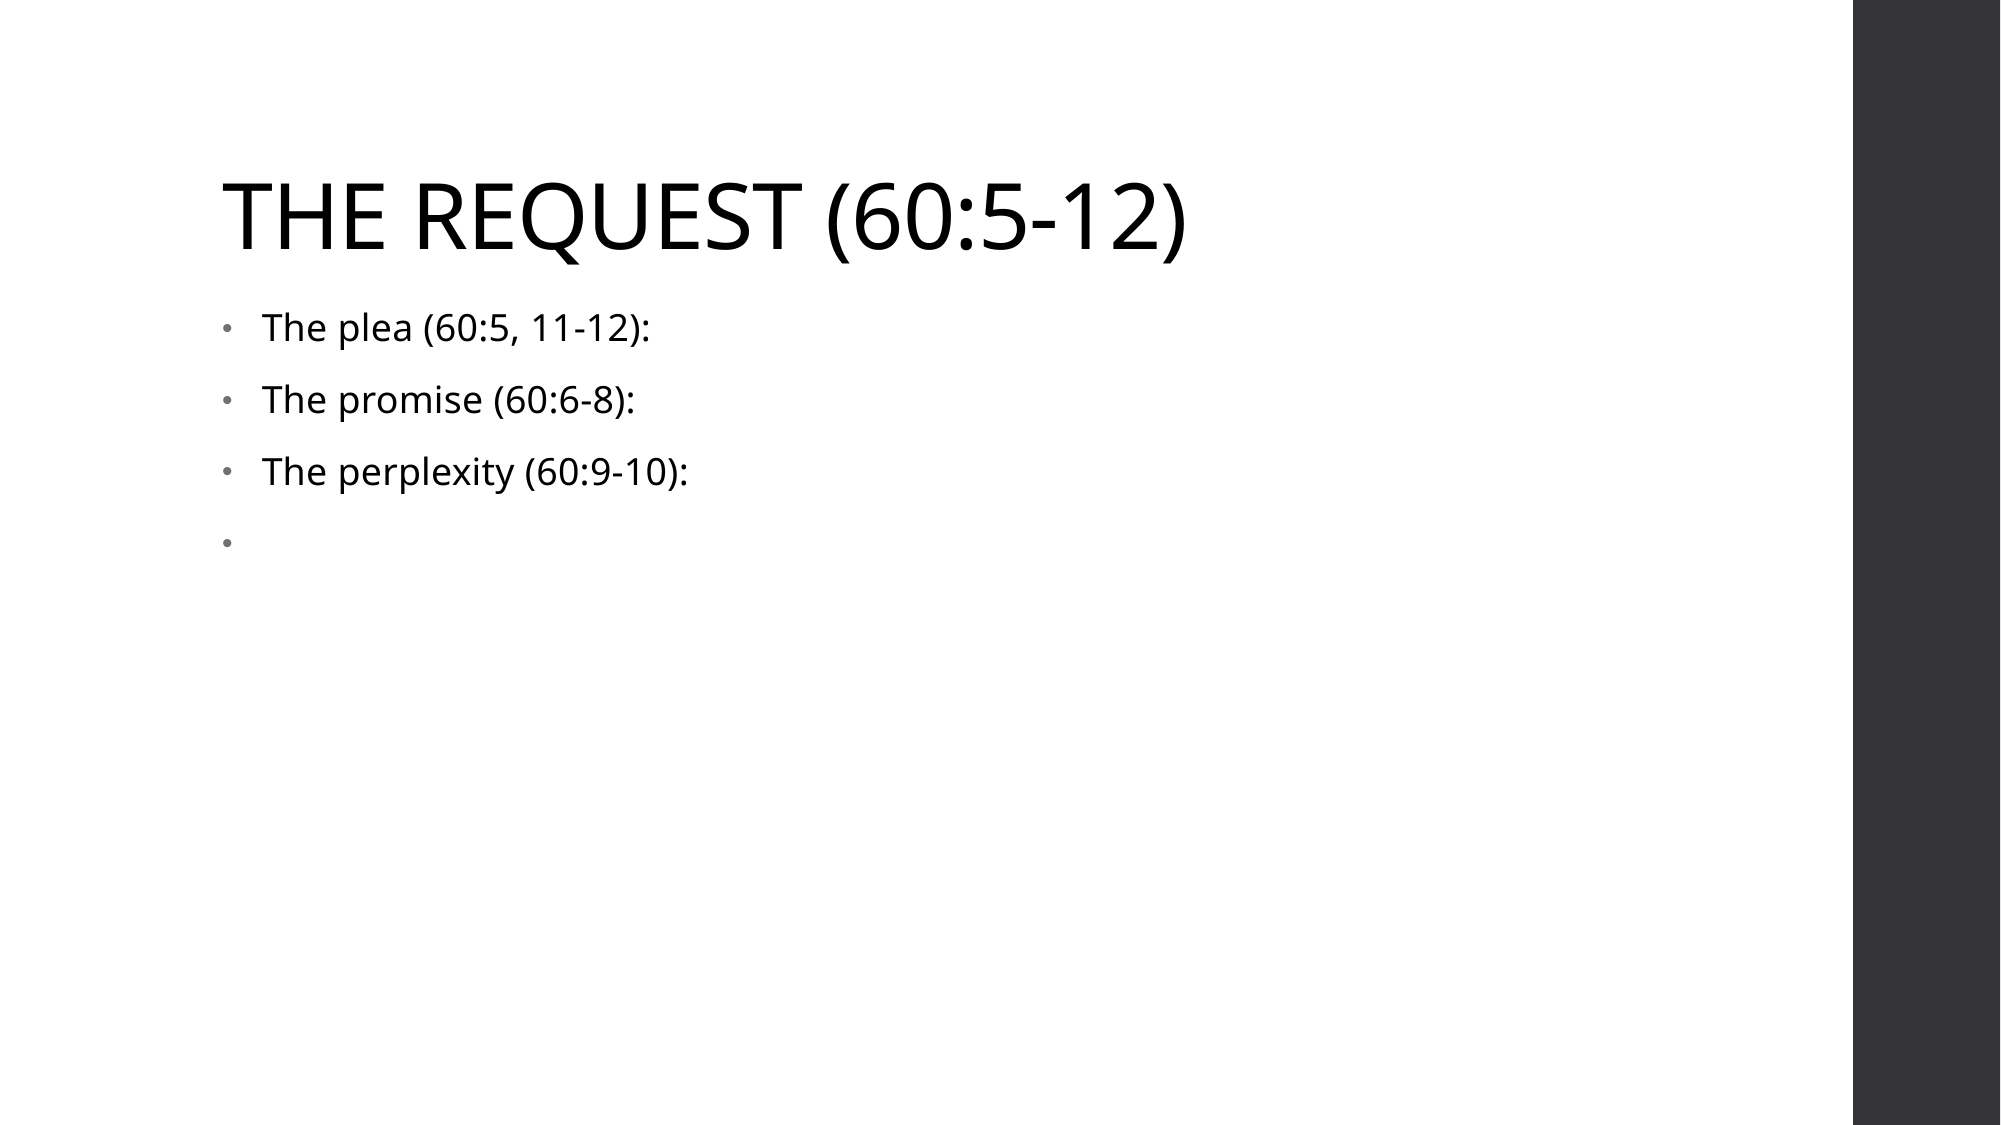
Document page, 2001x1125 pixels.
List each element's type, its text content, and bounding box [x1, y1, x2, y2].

title THE REQUEST (60:5-12) [206, 60, 1797, 278]
list The plea (60:5, 11-12): The promise (60:6-8): The perplexity (60:9-10): [206, 299, 1617, 1014]
